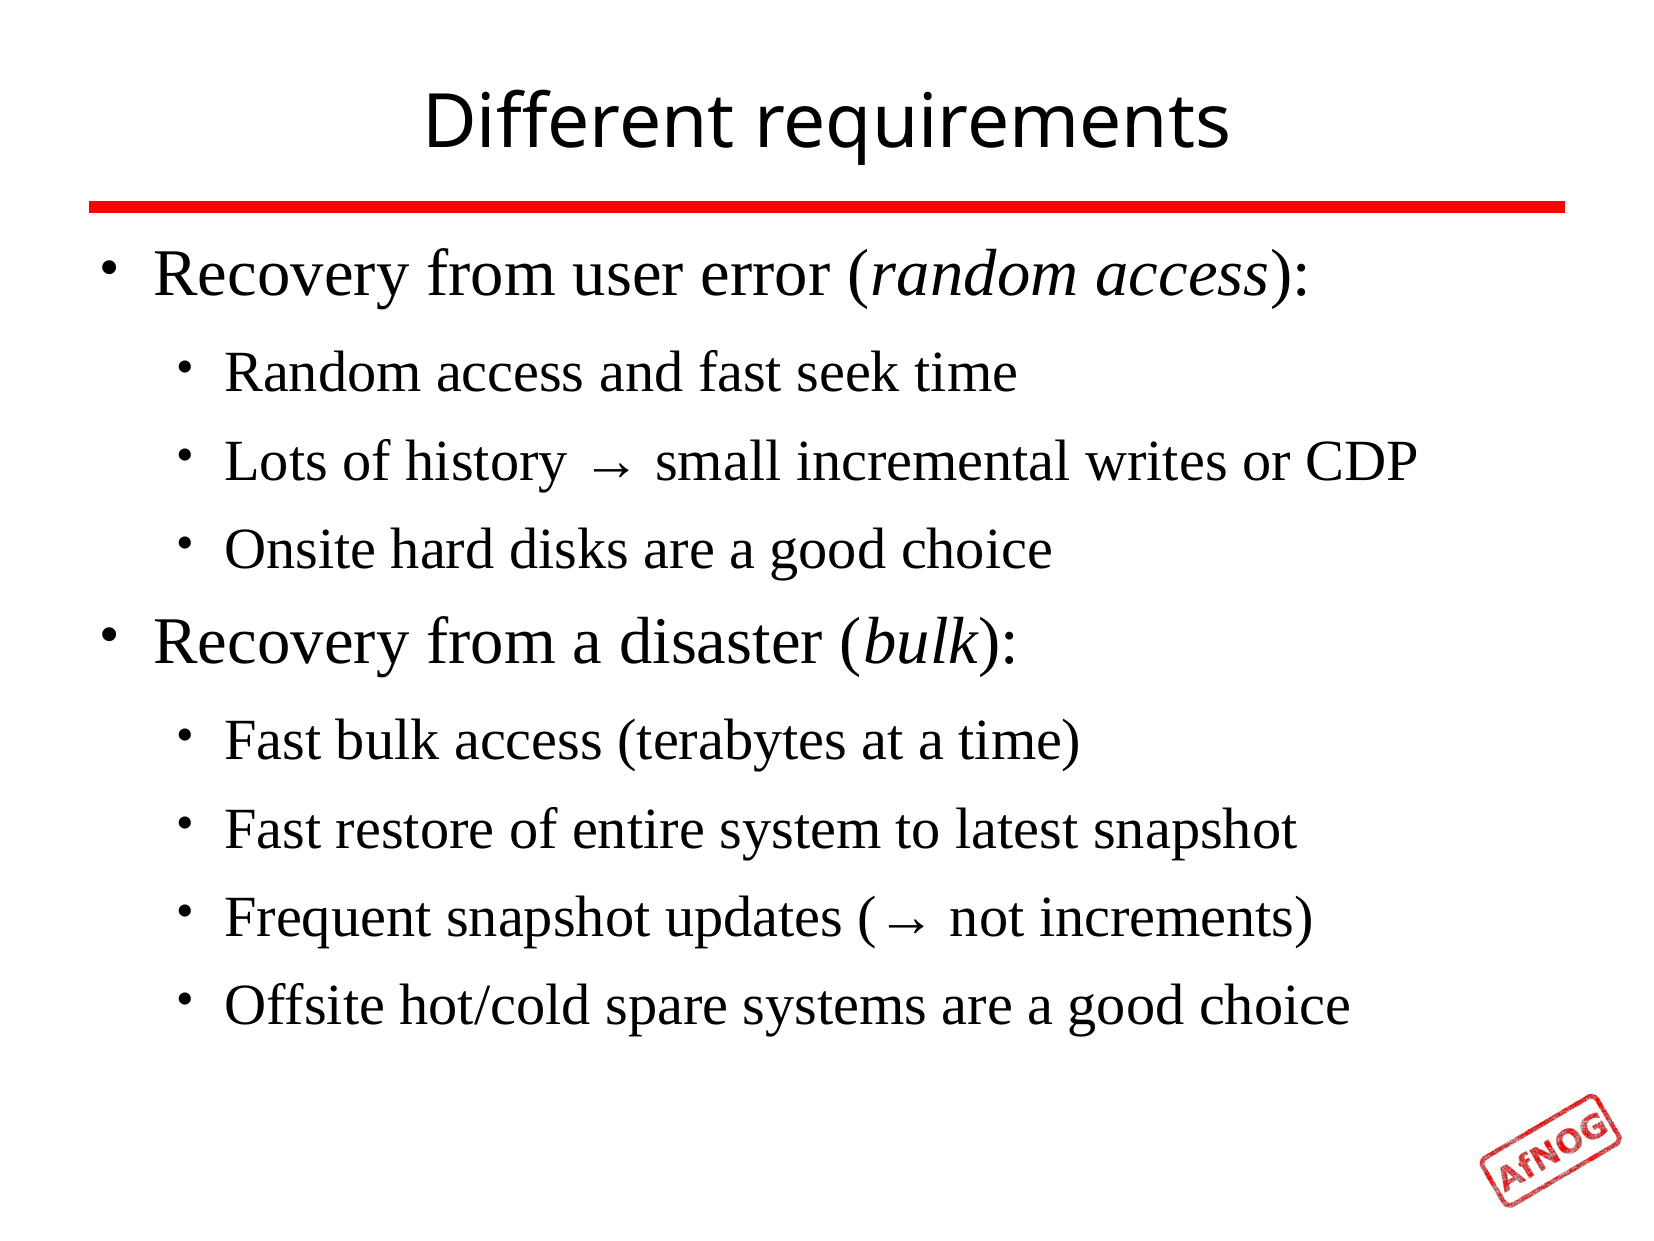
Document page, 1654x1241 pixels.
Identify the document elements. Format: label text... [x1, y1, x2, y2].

list Recovery from user error (random access): Random access and fast seek time Lots of history → small incremental writes or CDP Onsite hard disks are a good choice Recovery from a disaster (bulk): Fast bulk access (terabytes at a time) Fast restore of entire system to latest snapshot Frequent snapshot updates (→ not increments) Offsite hot/cold spare systems are a good choice [82, 236, 1571, 1123]
title Different requirements [88, 29, 1565, 207]
picture [1476, 1090, 1625, 1211]
